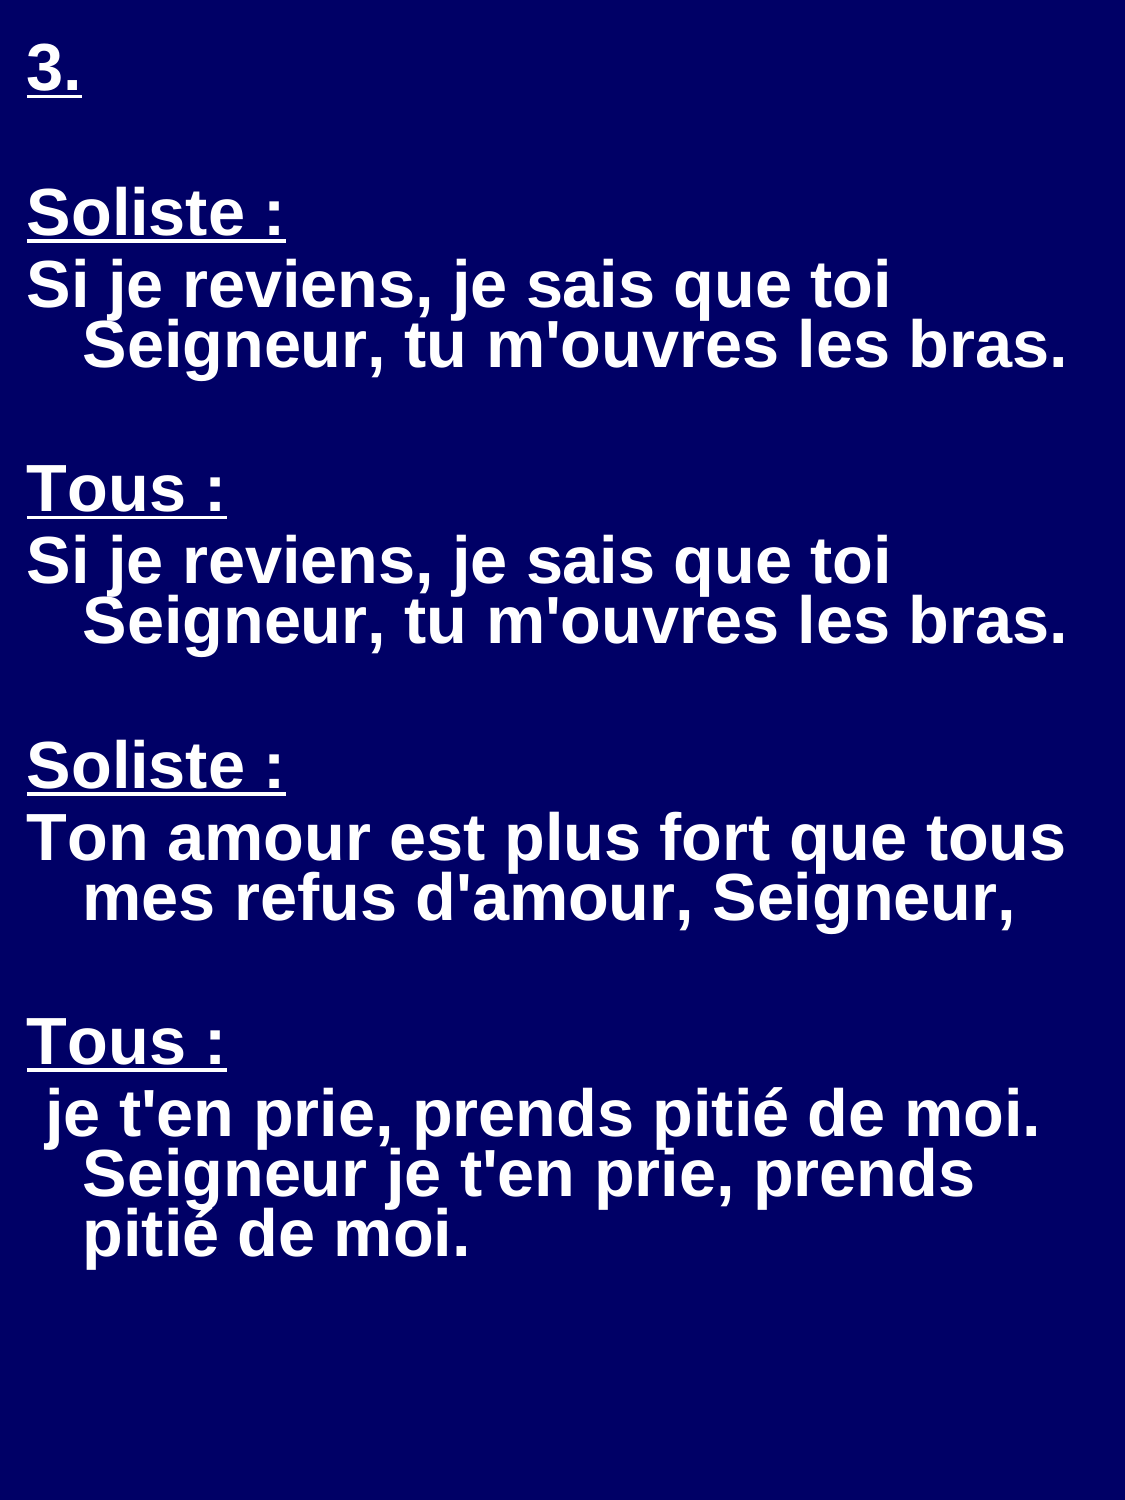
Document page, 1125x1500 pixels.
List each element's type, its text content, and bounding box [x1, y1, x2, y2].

text_box 3. Soliste : Si je reviens, je sais que toi Seigneur, tu m'ouvres les bras. Tous : Si je reviens, je sais que toi Seigneur, tu m'ouvres les bras. Soliste : Ton amour est plus fort que tous mes refus d'amour, Seigneur, Tous : je t'en prie, prends pitié de moi. Seigneur je t'en prie, prends pitié de moi. [11, 35, 1110, 1441]
